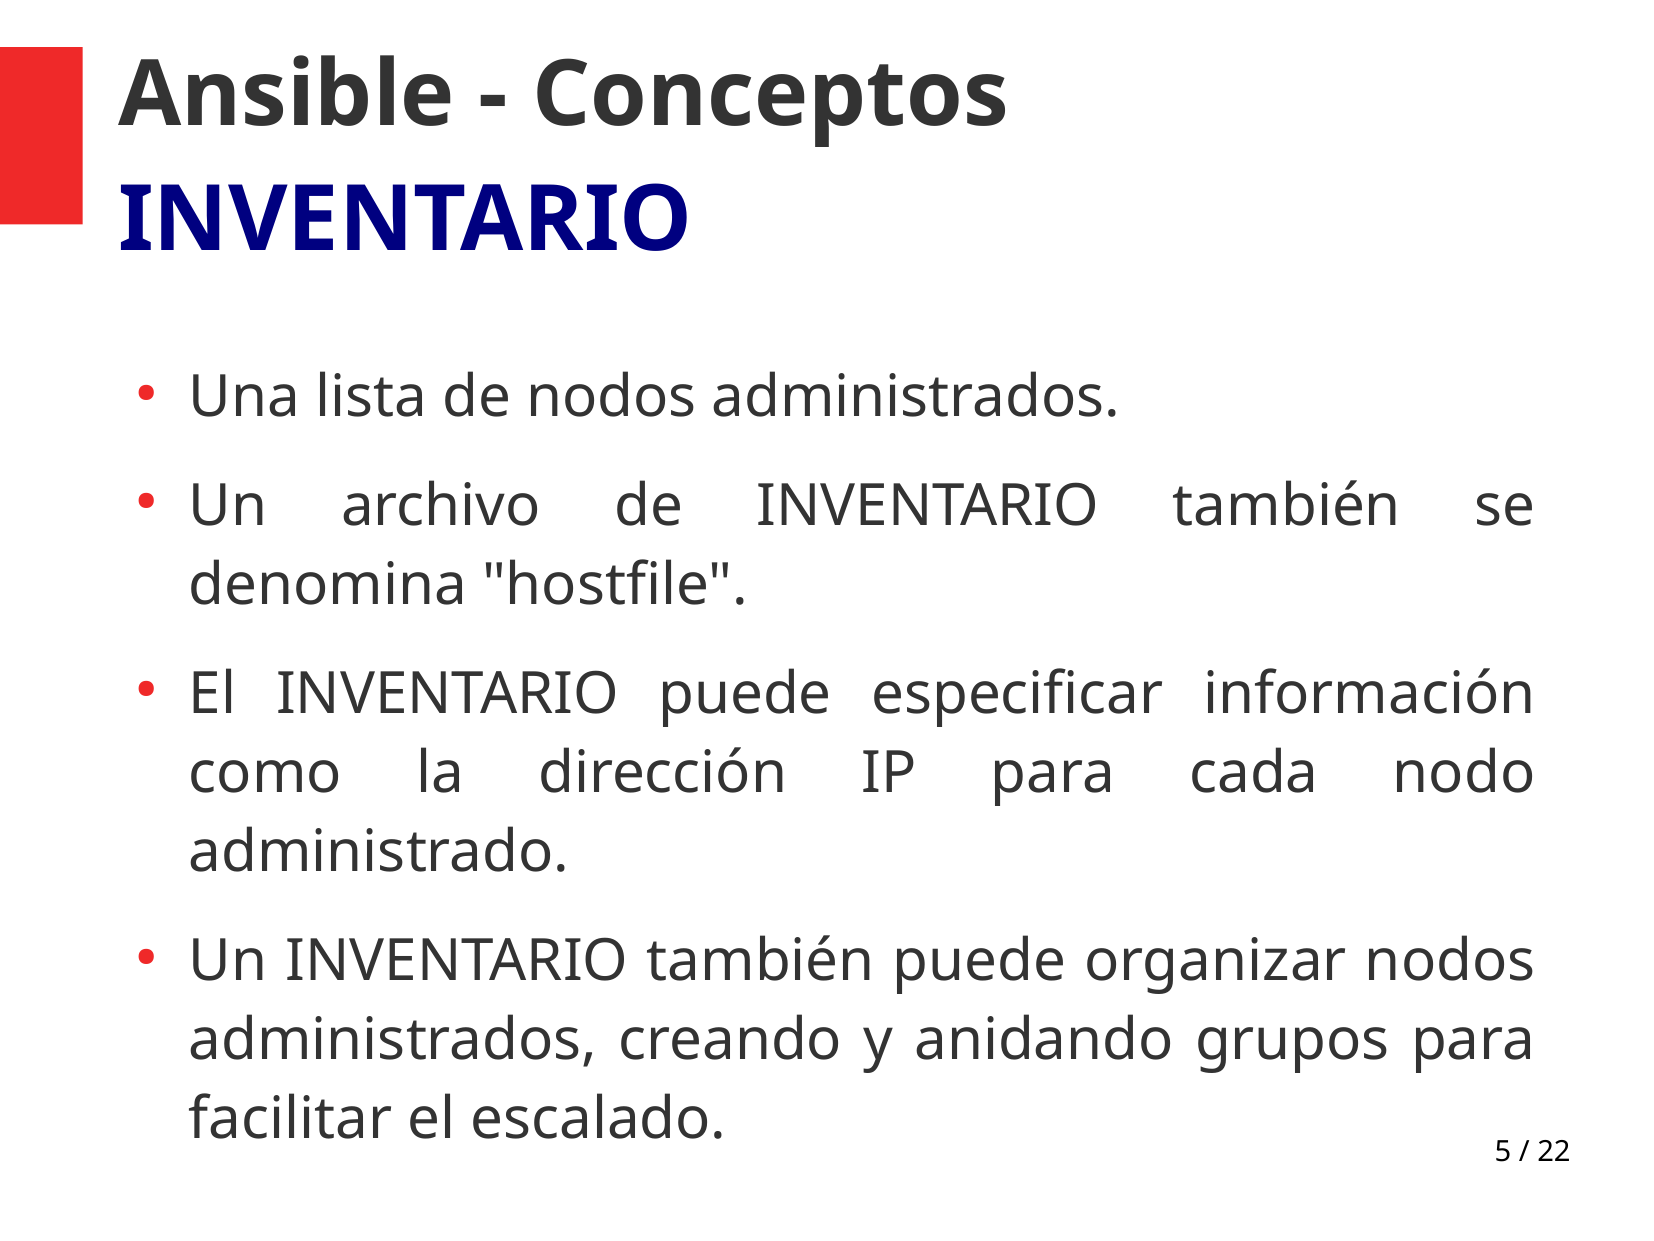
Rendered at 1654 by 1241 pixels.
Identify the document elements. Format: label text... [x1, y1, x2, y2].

list Una lista de nodos administrados. Un archivo de INVENTARIO también se denomina "hostfile". El INVENTARIO puede especificar información como la dirección IP para cada nodo administrado. Un INVENTARIO también puede organizar nodos administrados, creando y anidando grupos para facilitar el escalado. [118, 354, 1536, 1074]
title Ansible - Conceptos INVENTARIO [118, 45, 1571, 260]
